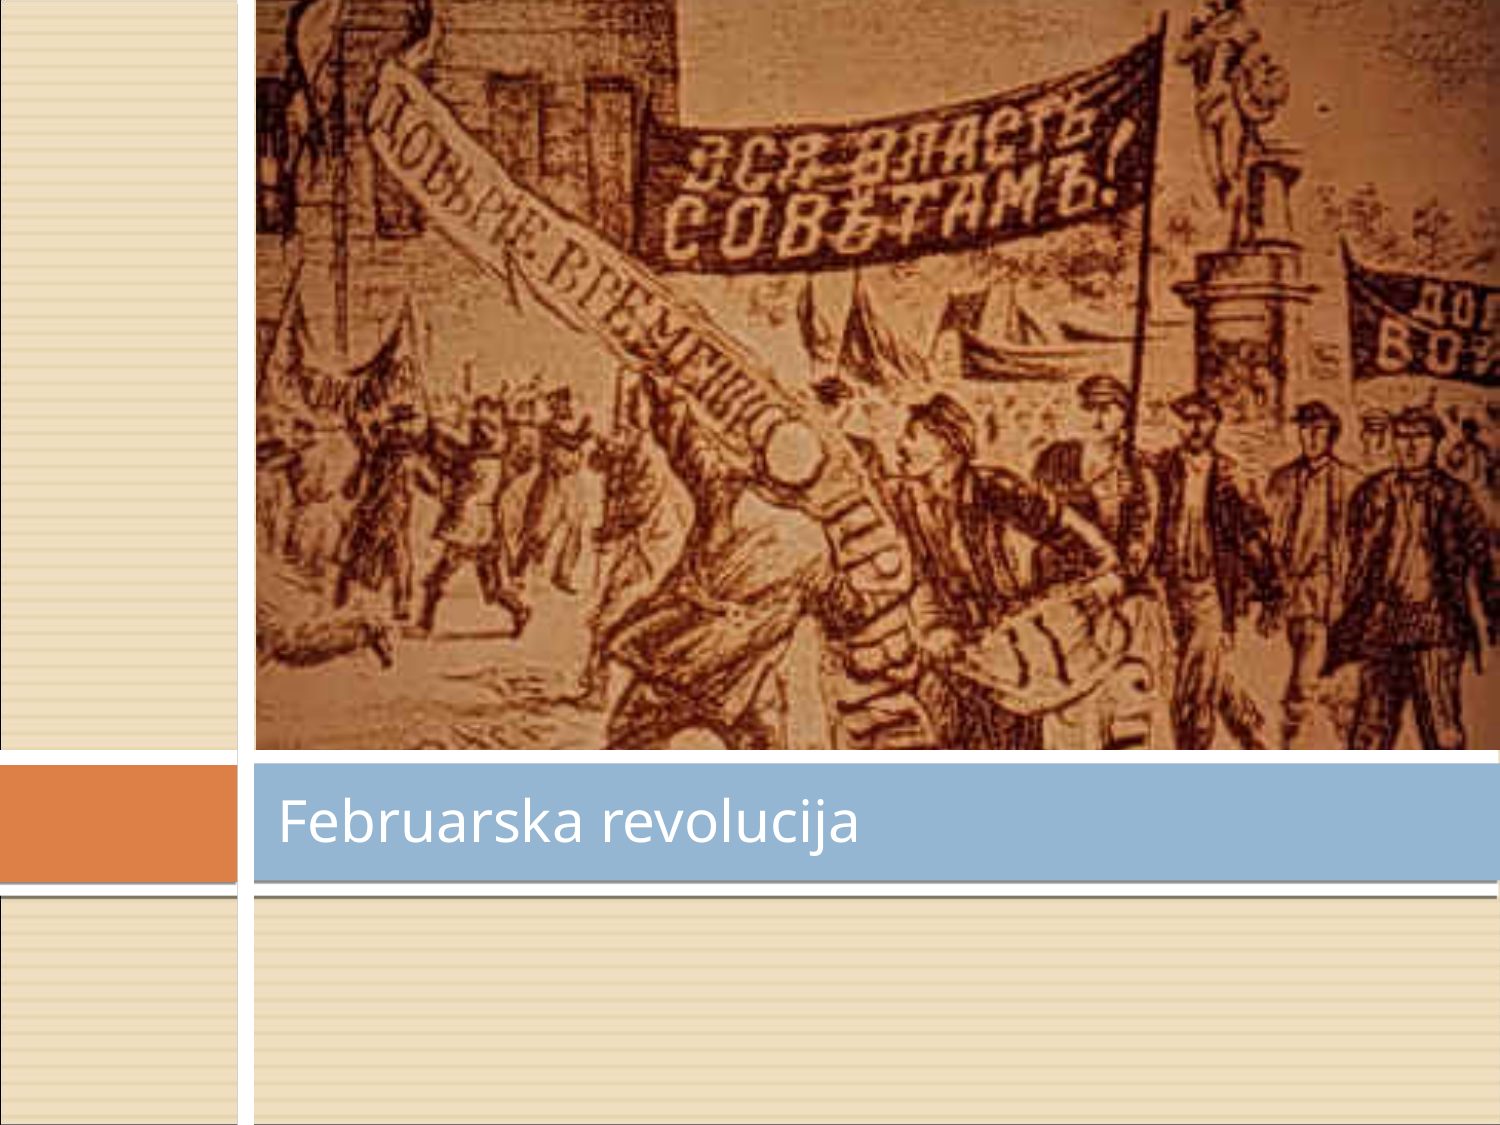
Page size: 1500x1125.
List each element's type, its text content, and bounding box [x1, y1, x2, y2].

picture [254, 0, 1500, 763]
title Februarska revolucija [262, 762, 1463, 875]
picture [0, 0, 237, 750]
picture [0, 900, 237, 1125]
picture [254, 881, 1500, 1125]
